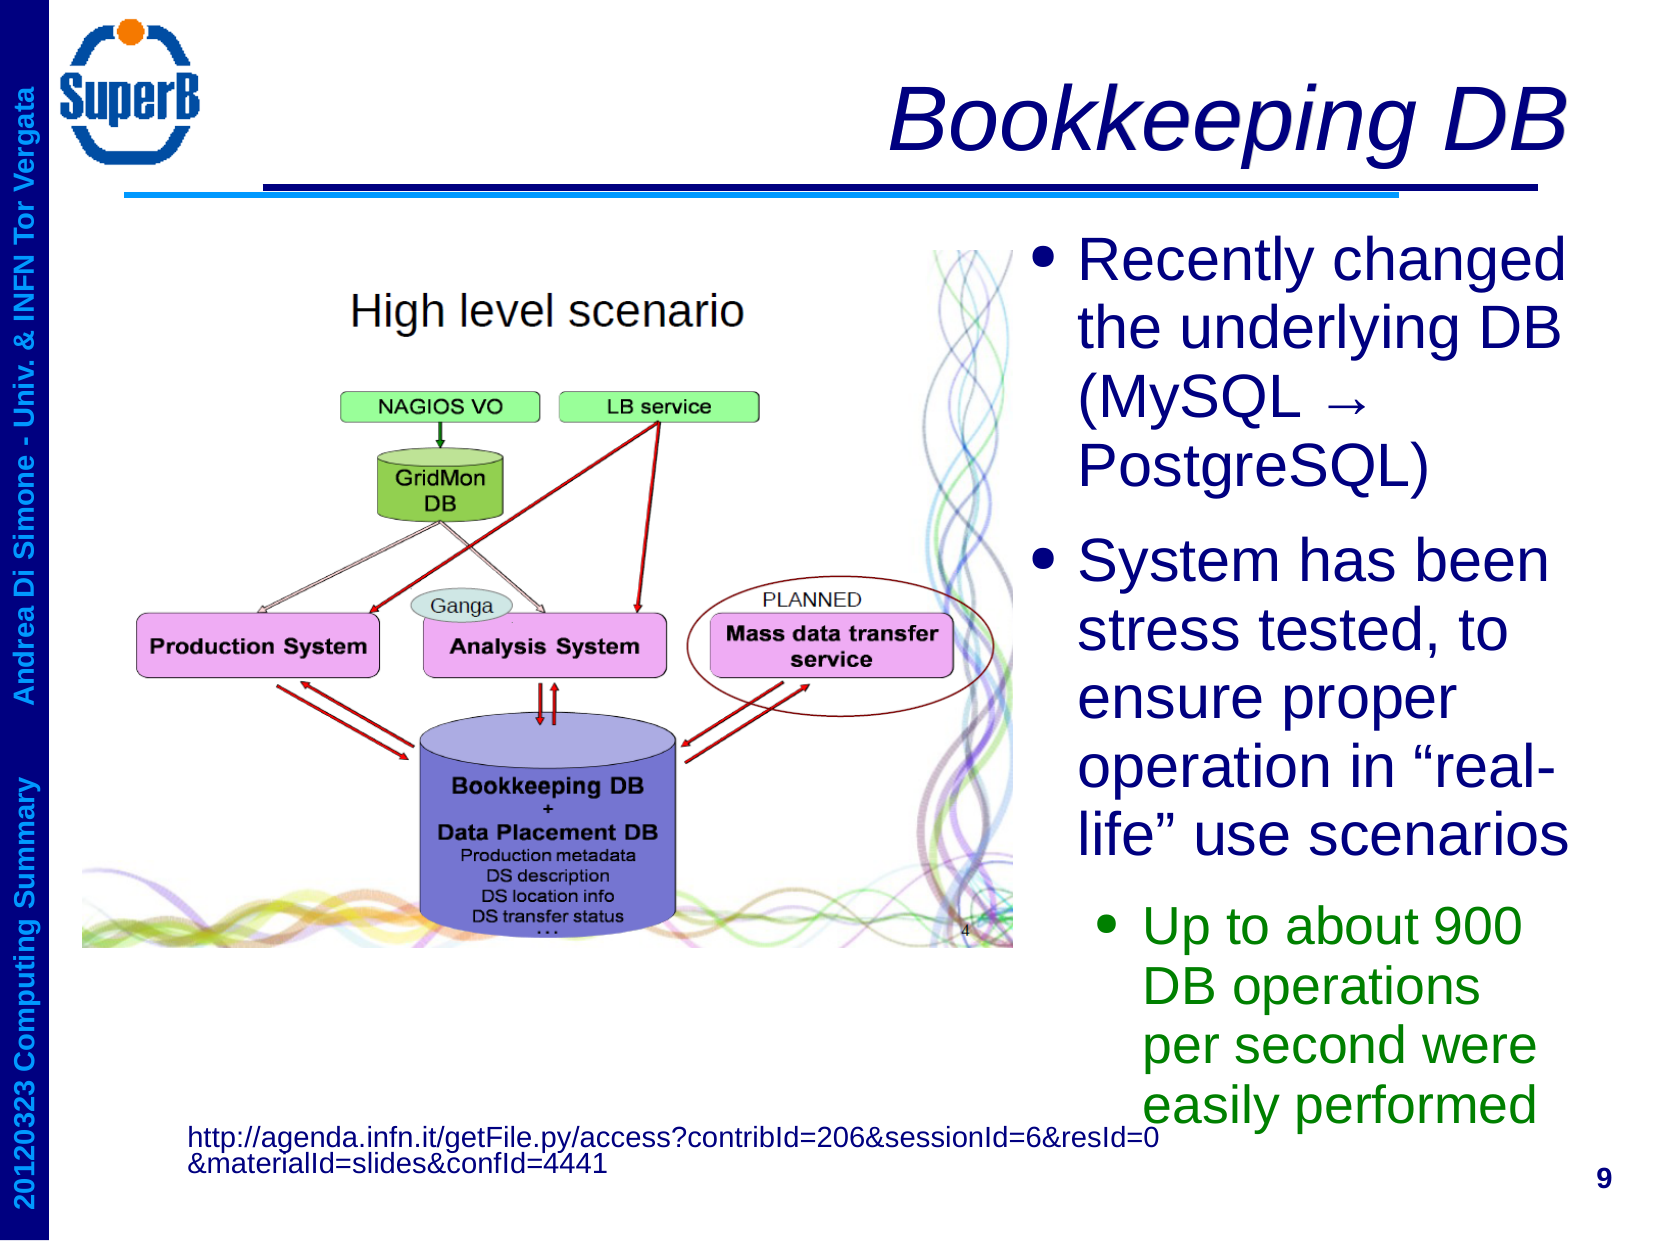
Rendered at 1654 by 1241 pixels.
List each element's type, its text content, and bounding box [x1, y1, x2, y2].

picture [51, 16, 208, 170]
list Recently changed the underlying DB (MySQL → PostgreSQL) System has been stress tested, to ensure proper operation in “real-life” use scenarios Up to about 900 DB operations per second were easily performed [1012, 225, 1572, 1238]
title Bookkeeping DB [82, 49, 1571, 188]
picture [82, 250, 1012, 949]
text_box http://agenda.infn.it/getFile.py/access?contribId=206&sessionId=6&resId=0&materialId=slides&confId=4441 [172, 1113, 1012, 1161]
